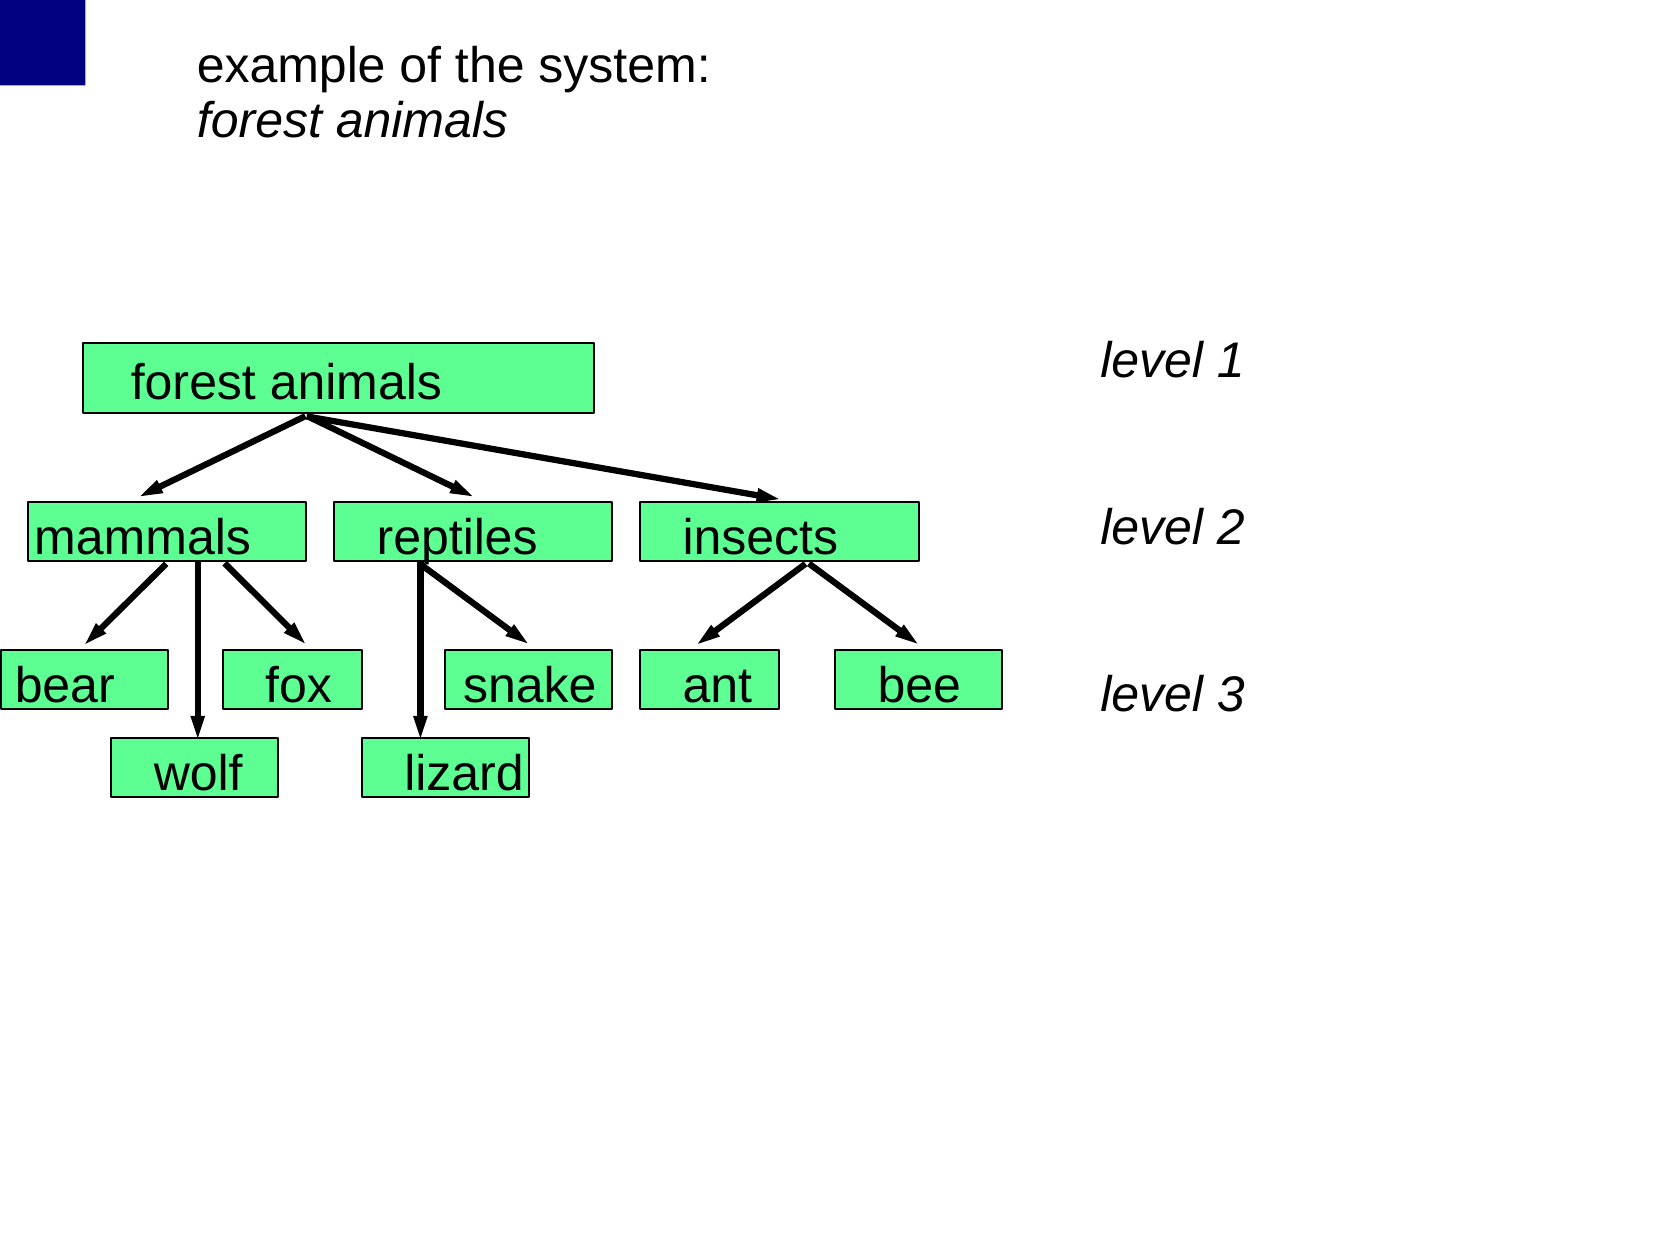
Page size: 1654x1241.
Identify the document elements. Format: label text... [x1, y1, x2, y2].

text_box level 1 level 2 level 3 [1085, 324, 1336, 791]
text_box [0, 0, 86, 86]
text_box [640, 649, 668, 709]
text_box [640, 501, 668, 561]
text_box snake [448, 649, 641, 723]
text_box example of the system: forest animals [182, 29, 1408, 205]
text_box forest animals [116, 347, 573, 421]
text_box [333, 501, 361, 561]
text_box [361, 738, 389, 798]
text_box [83, 343, 595, 414]
text_box mammals [19, 501, 307, 575]
text_box wolf [139, 738, 279, 812]
text_box lizard [389, 738, 557, 812]
text_box insects [798, 567, 817, 575]
text_box [222, 649, 250, 709]
text_box bee [862, 649, 1003, 723]
text_box [835, 649, 862, 709]
text_box bear [0, 649, 168, 723]
text_box reptiles [361, 501, 613, 575]
text_box fox [250, 649, 362, 723]
text_box insects [668, 501, 919, 575]
text_box ant [668, 649, 780, 723]
text_box [111, 738, 139, 798]
